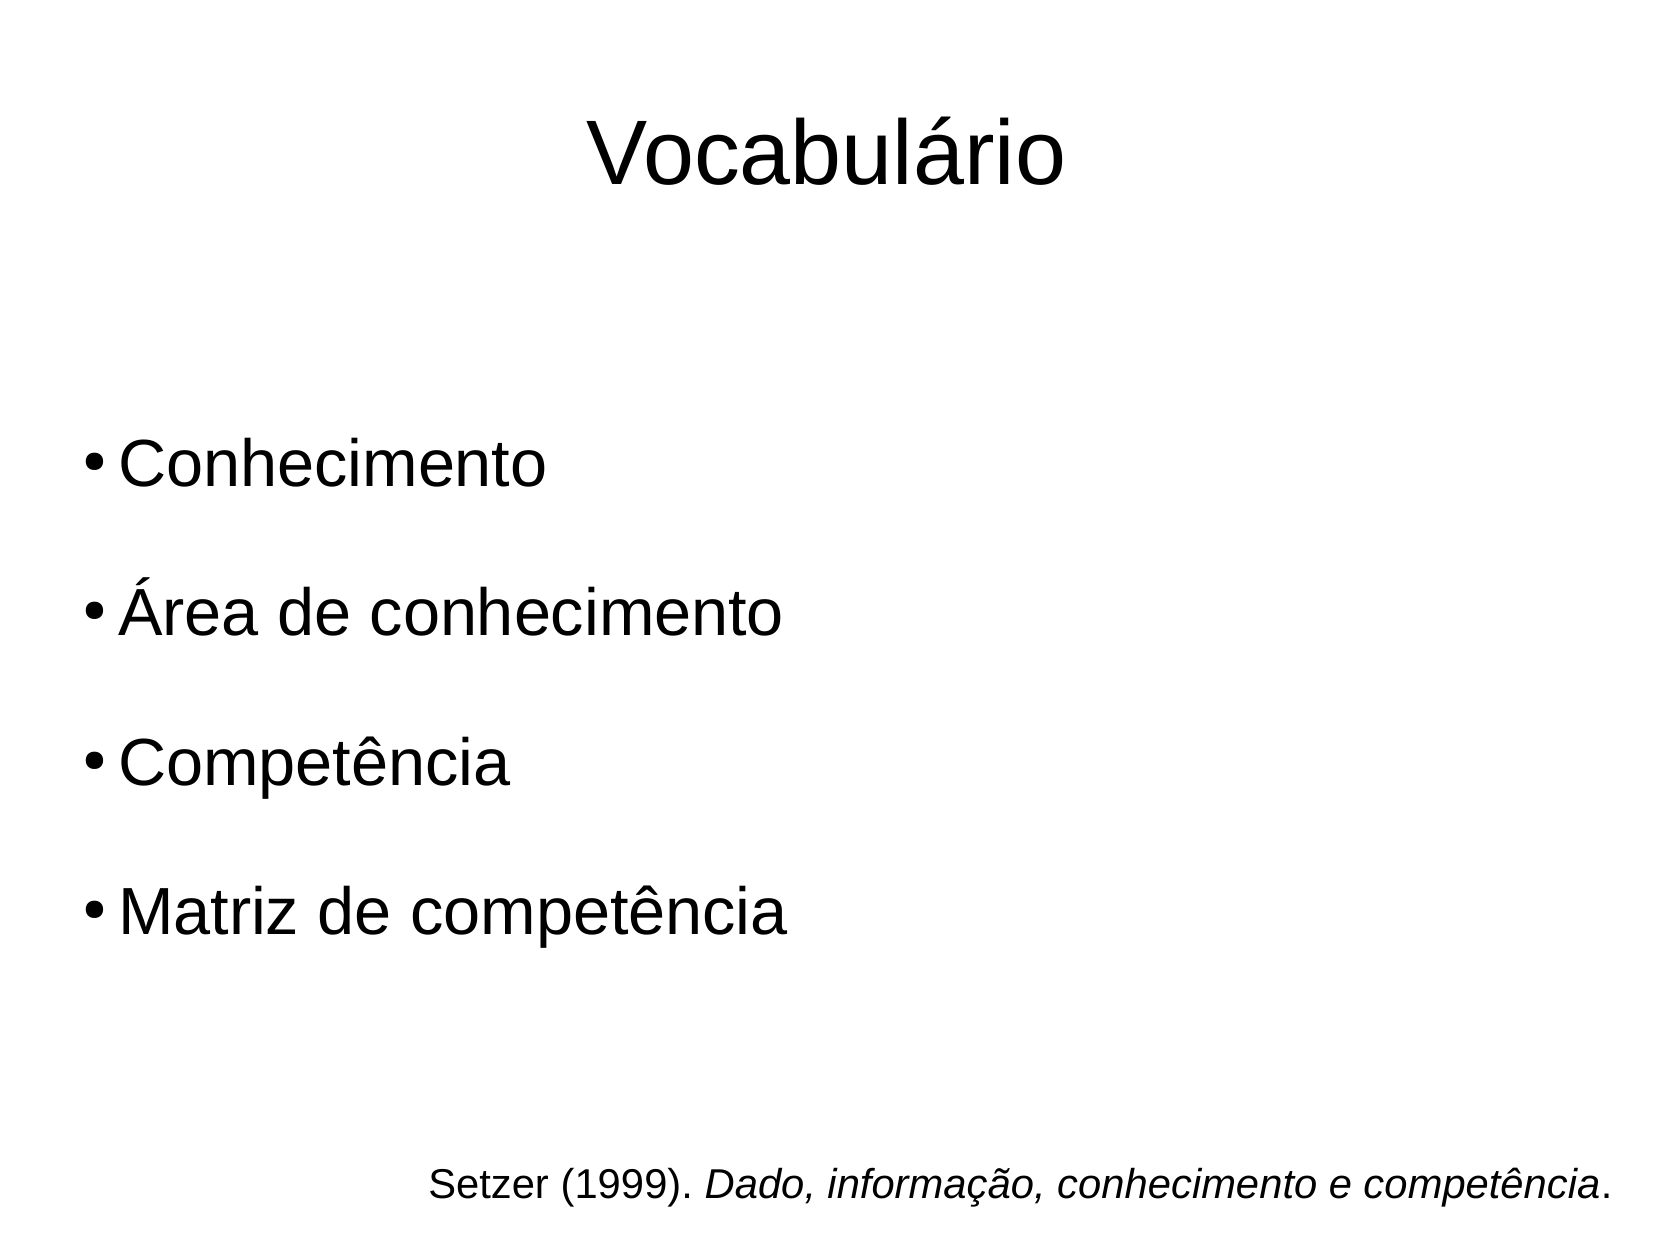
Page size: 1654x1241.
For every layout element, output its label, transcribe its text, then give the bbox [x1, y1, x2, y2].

subtitle Conhecimento Área de conhecimento Competência Matriz de competência [82, 290, 1571, 1010]
title Vocabulário [82, 49, 1571, 257]
text_box Setzer (1999). Dado, informação, conhecimento e competência. [292, 1153, 1628, 1216]
